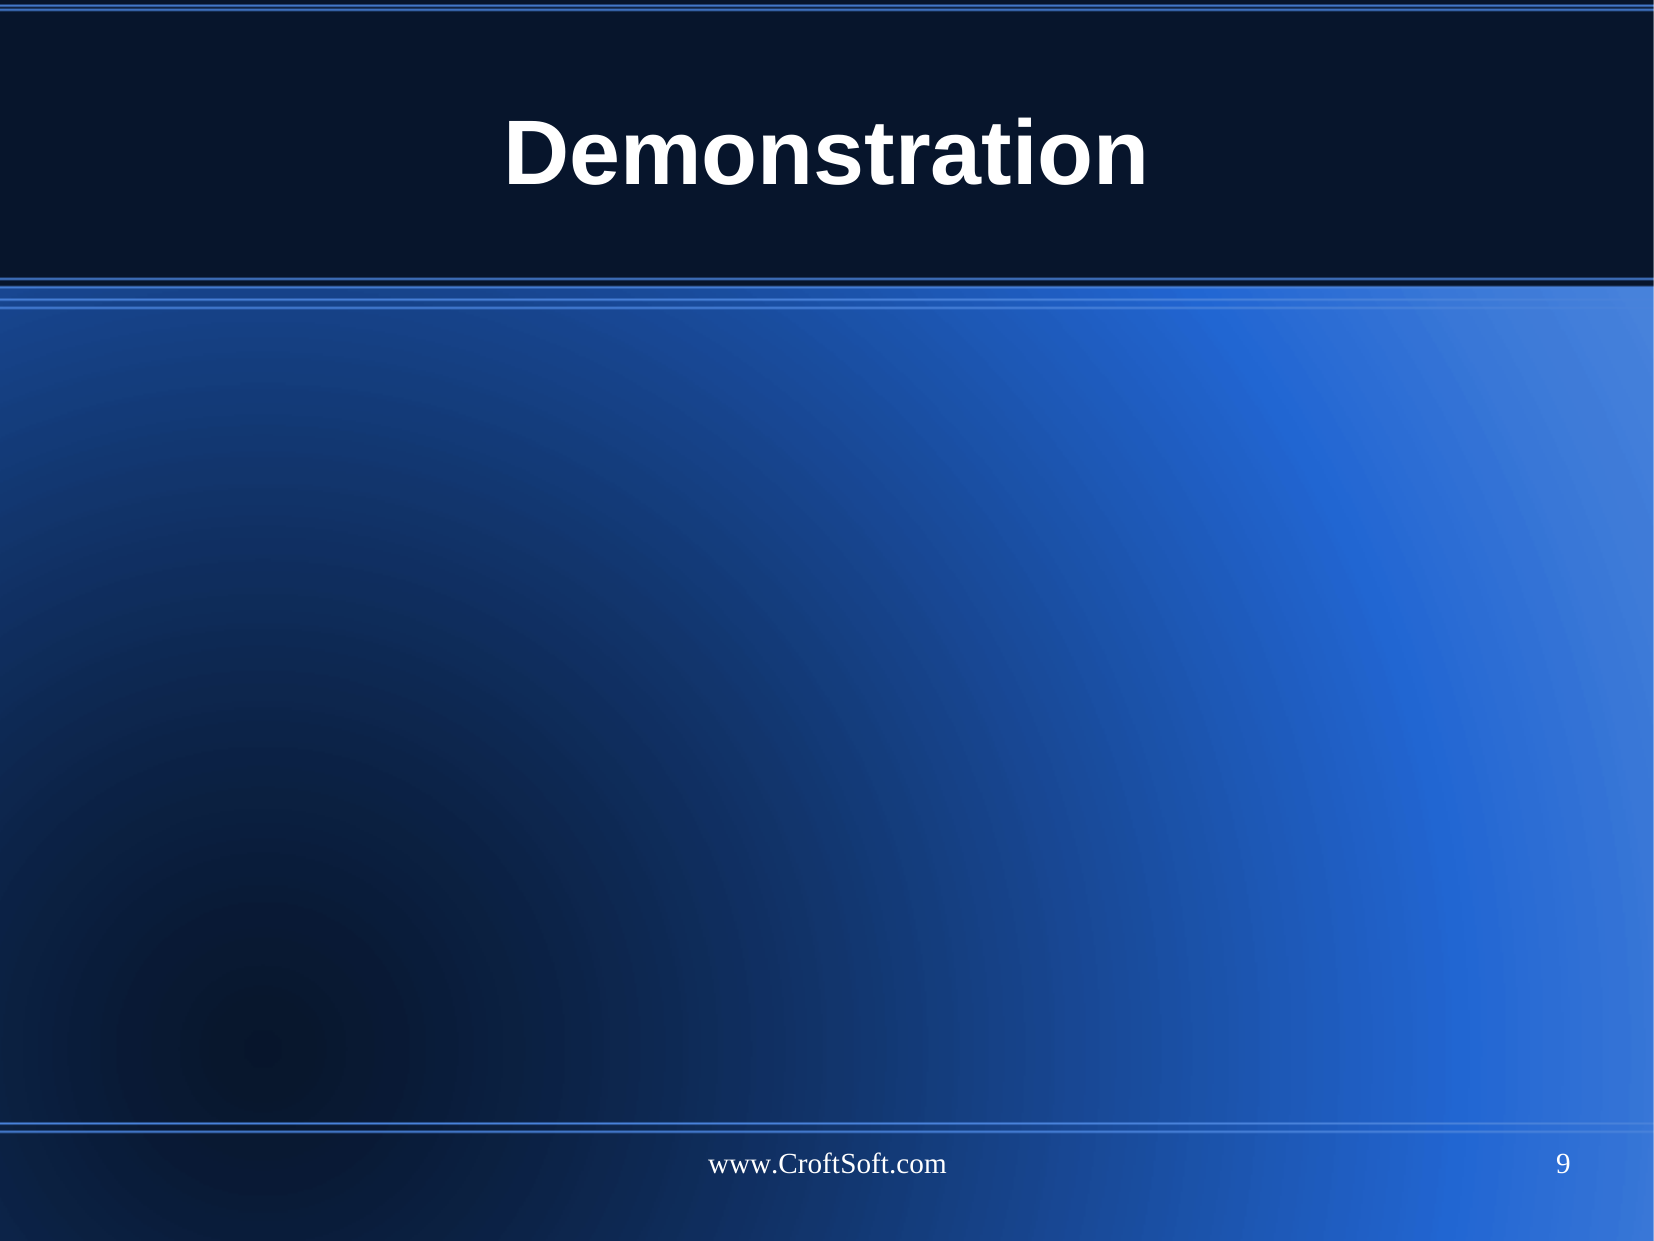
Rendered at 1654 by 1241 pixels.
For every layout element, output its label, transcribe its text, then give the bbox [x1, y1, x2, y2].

title Demonstration [82, 49, 1571, 257]
picture [0, 0, 1654, 1241]
